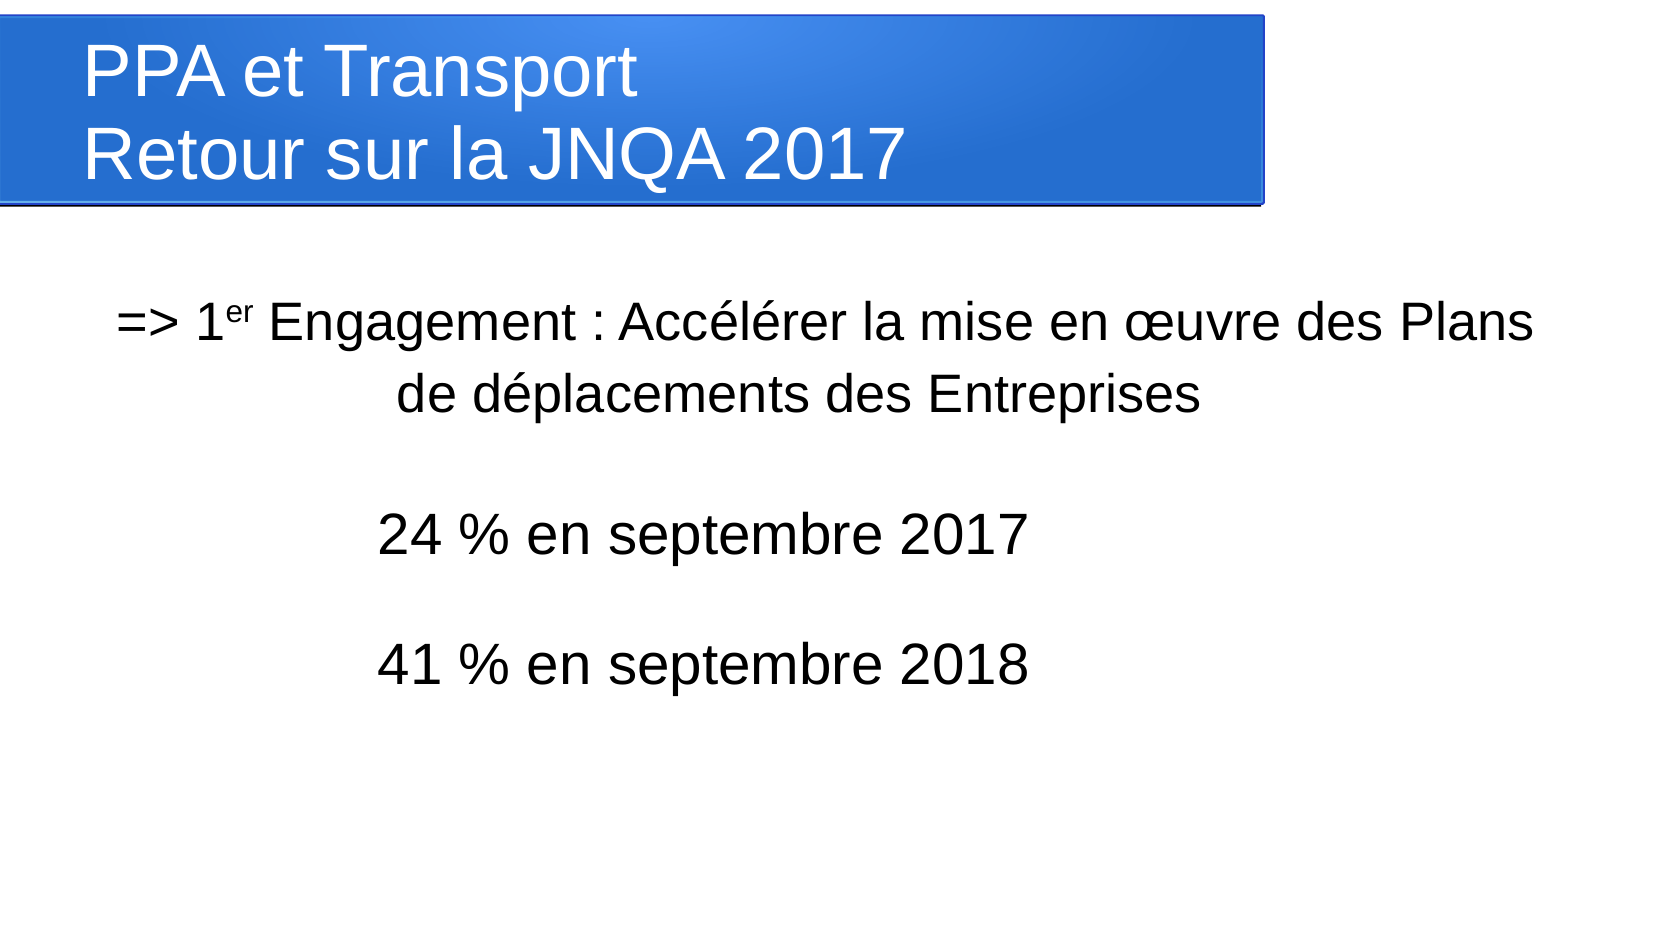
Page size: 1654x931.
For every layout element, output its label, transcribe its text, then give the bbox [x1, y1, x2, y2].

title PPA et Transport Retour sur la JNQA 2017 [82, 29, 1235, 196]
subtitle => 1er Engagement : Accélérer la mise en œuvre des Plans de déplacements des Entreprises 24 % en septembre 2017 41 % en septembre 2018 [82, 224, 1571, 764]
